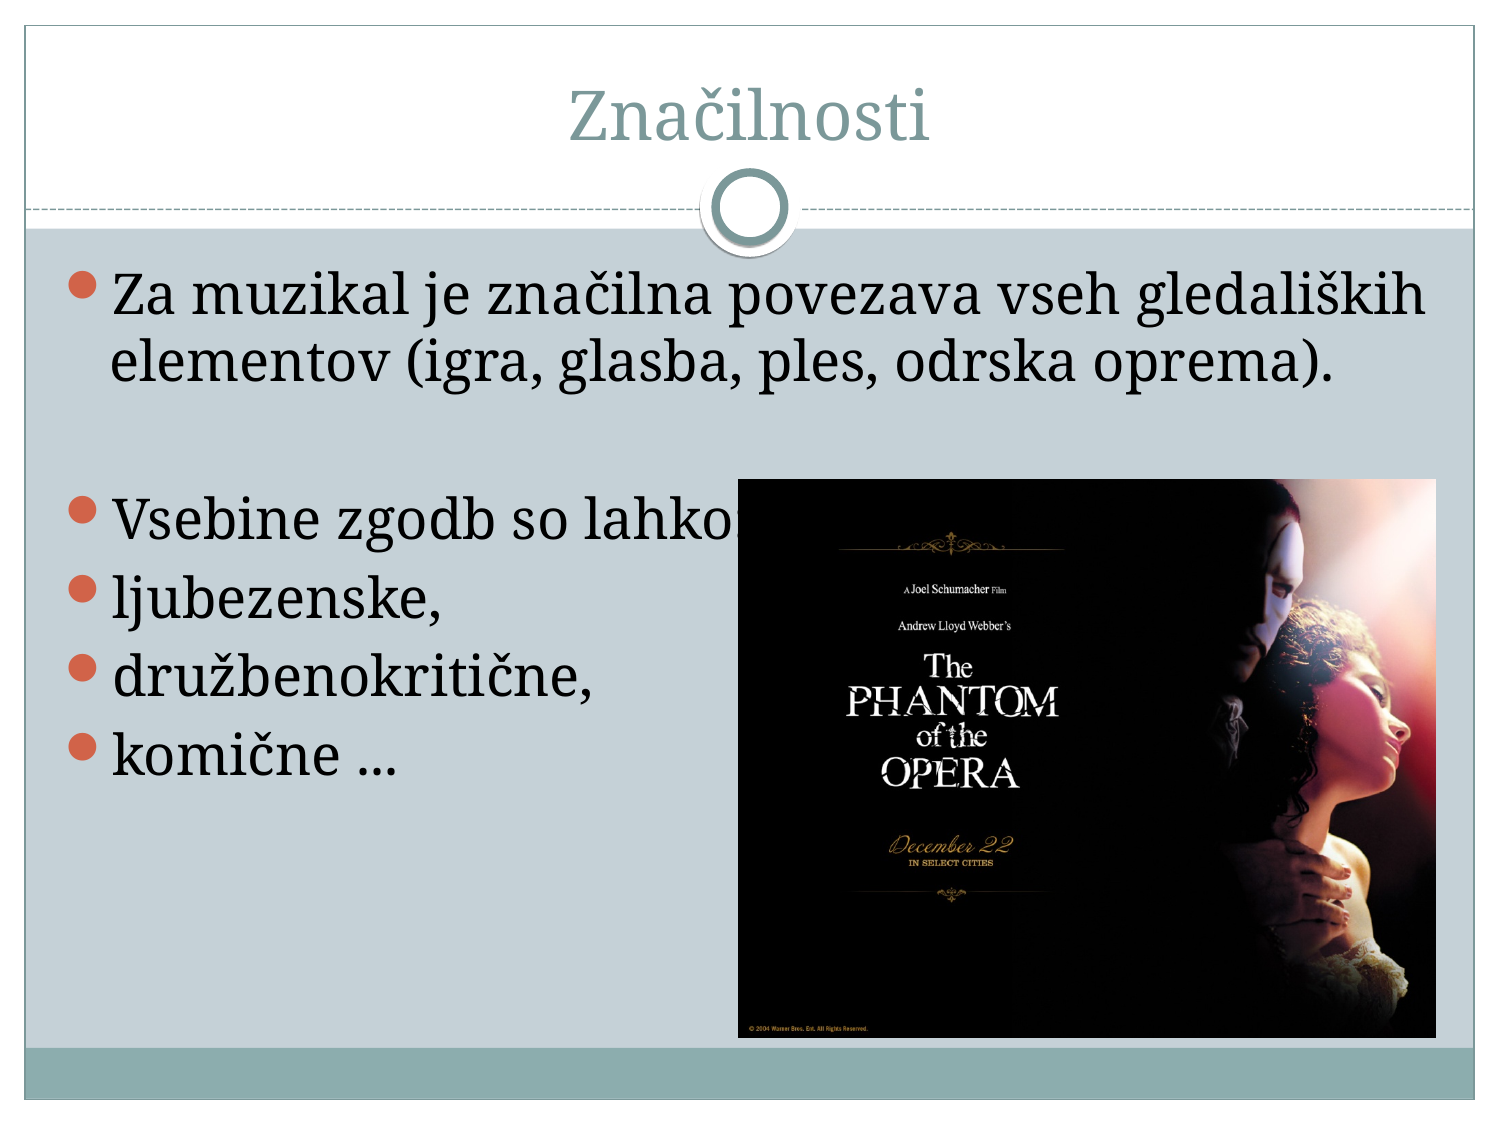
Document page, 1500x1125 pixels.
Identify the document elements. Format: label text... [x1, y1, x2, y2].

list Za muzikal je značilna povezava vseh gledaliških elementov (igra, glasba, ples, odrska oprema). Vsebine zgodb so lahko: ljubezenske, družbenokritične, komične ... [49, 250, 1445, 1001]
title Značilnosti [49, 37, 1450, 162]
picture [738, 479, 1436, 1038]
